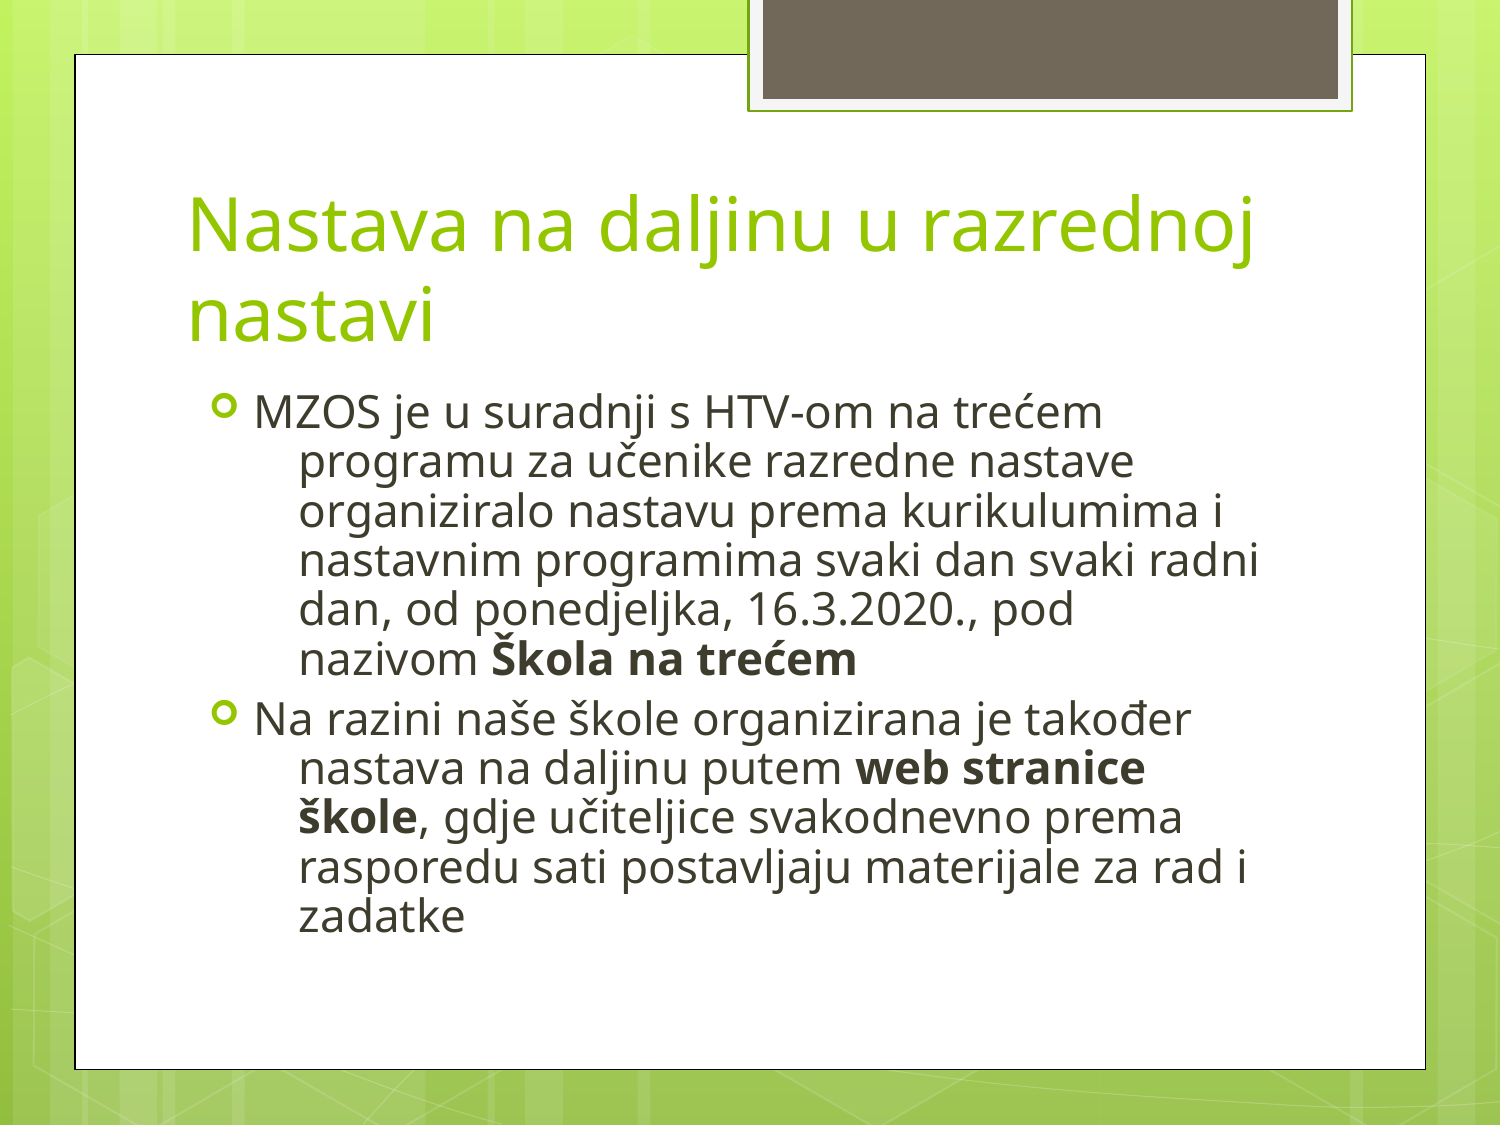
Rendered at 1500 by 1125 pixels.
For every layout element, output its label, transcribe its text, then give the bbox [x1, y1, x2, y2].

title Nastava na daljinu u razrednoj nastavi [171, 168, 1324, 357]
list MZOS je u suradnji s HTV-om na trećem programu za učenike razredne nastave organiziralo nastavu prema kurikulumima i nastavnim programima svaki dan svaki radni dan, od ponedjeljka, 16.3.2020., pod nazivom Škola na trećem Na razini naše škole organizirana je također nastava na daljinu putem web stranice škole, gdje učiteljice svakodnevno prema rasporedu sati postavljaju materijale za rad i zadatke [171, 381, 1283, 957]
